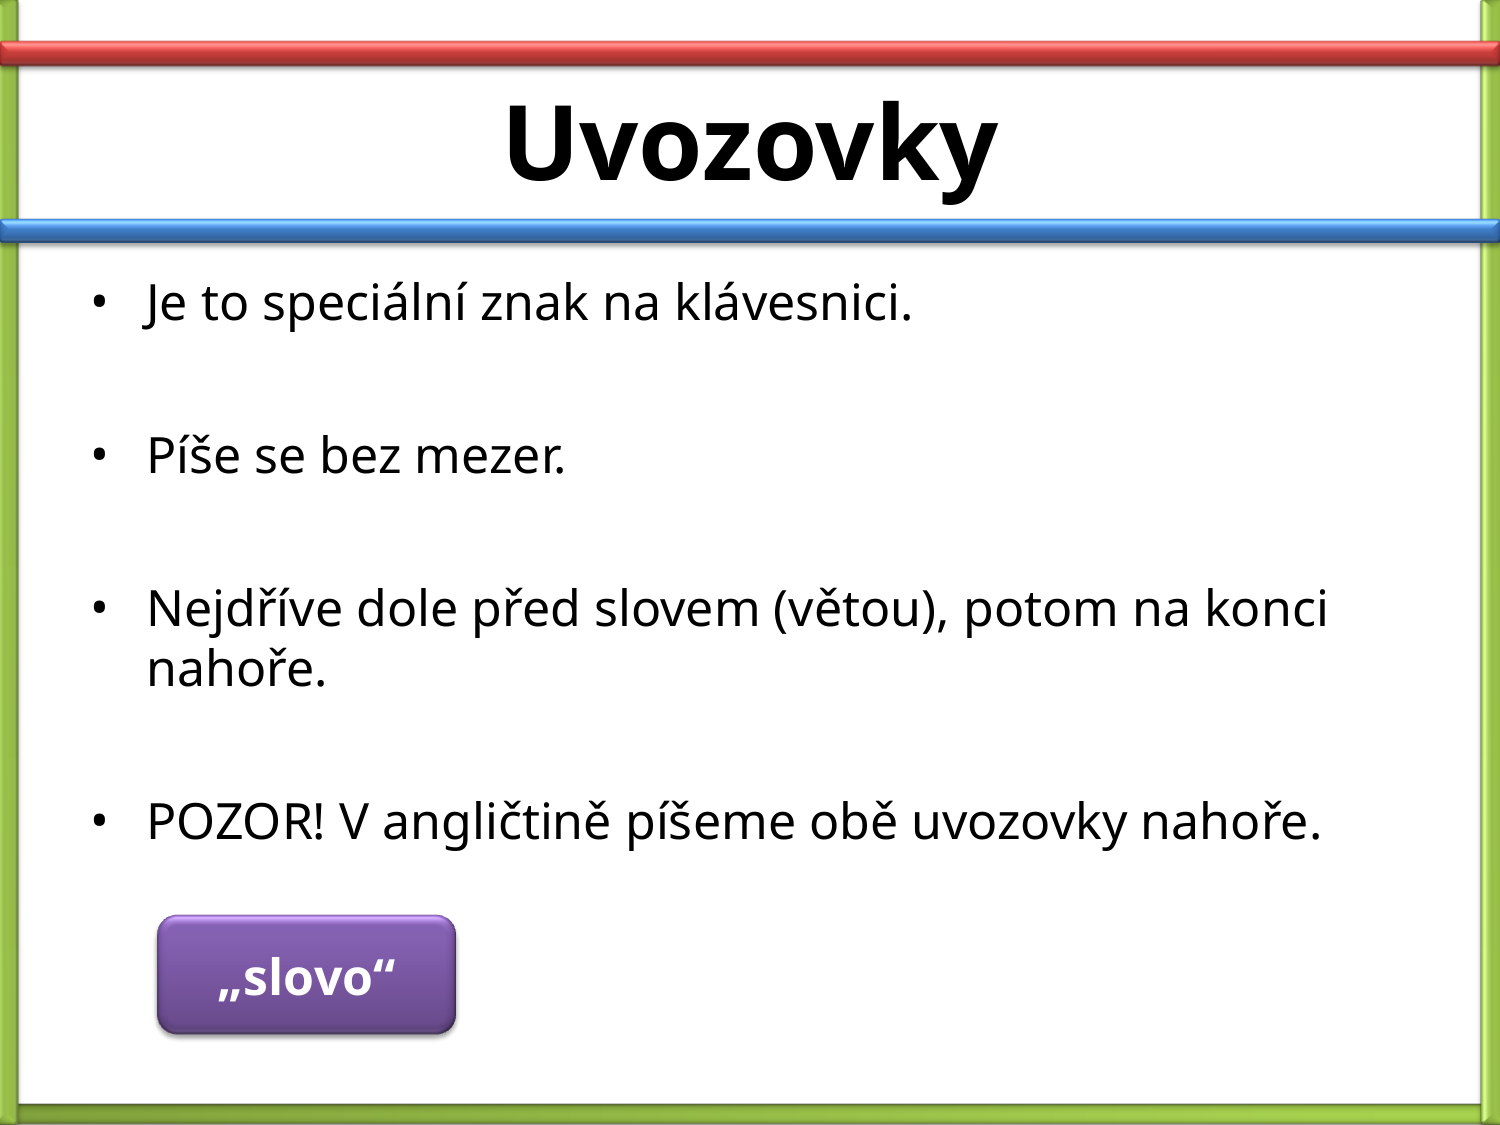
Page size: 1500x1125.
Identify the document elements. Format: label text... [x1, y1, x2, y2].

text_box „slovo“ [165, 922, 449, 1030]
title Uvozovky [75, 45, 1426, 233]
picture [148, 910, 465, 1047]
list Je to speciální znak na klávesnici. Píše se bez mezer. Nejdříve dole před slovem (větou), potom na konci nahoře. POZOR! V angličtině píšeme obě uvozovky nahoře. [74, 262, 1424, 1125]
picture [0, 0, 1500, 1125]
